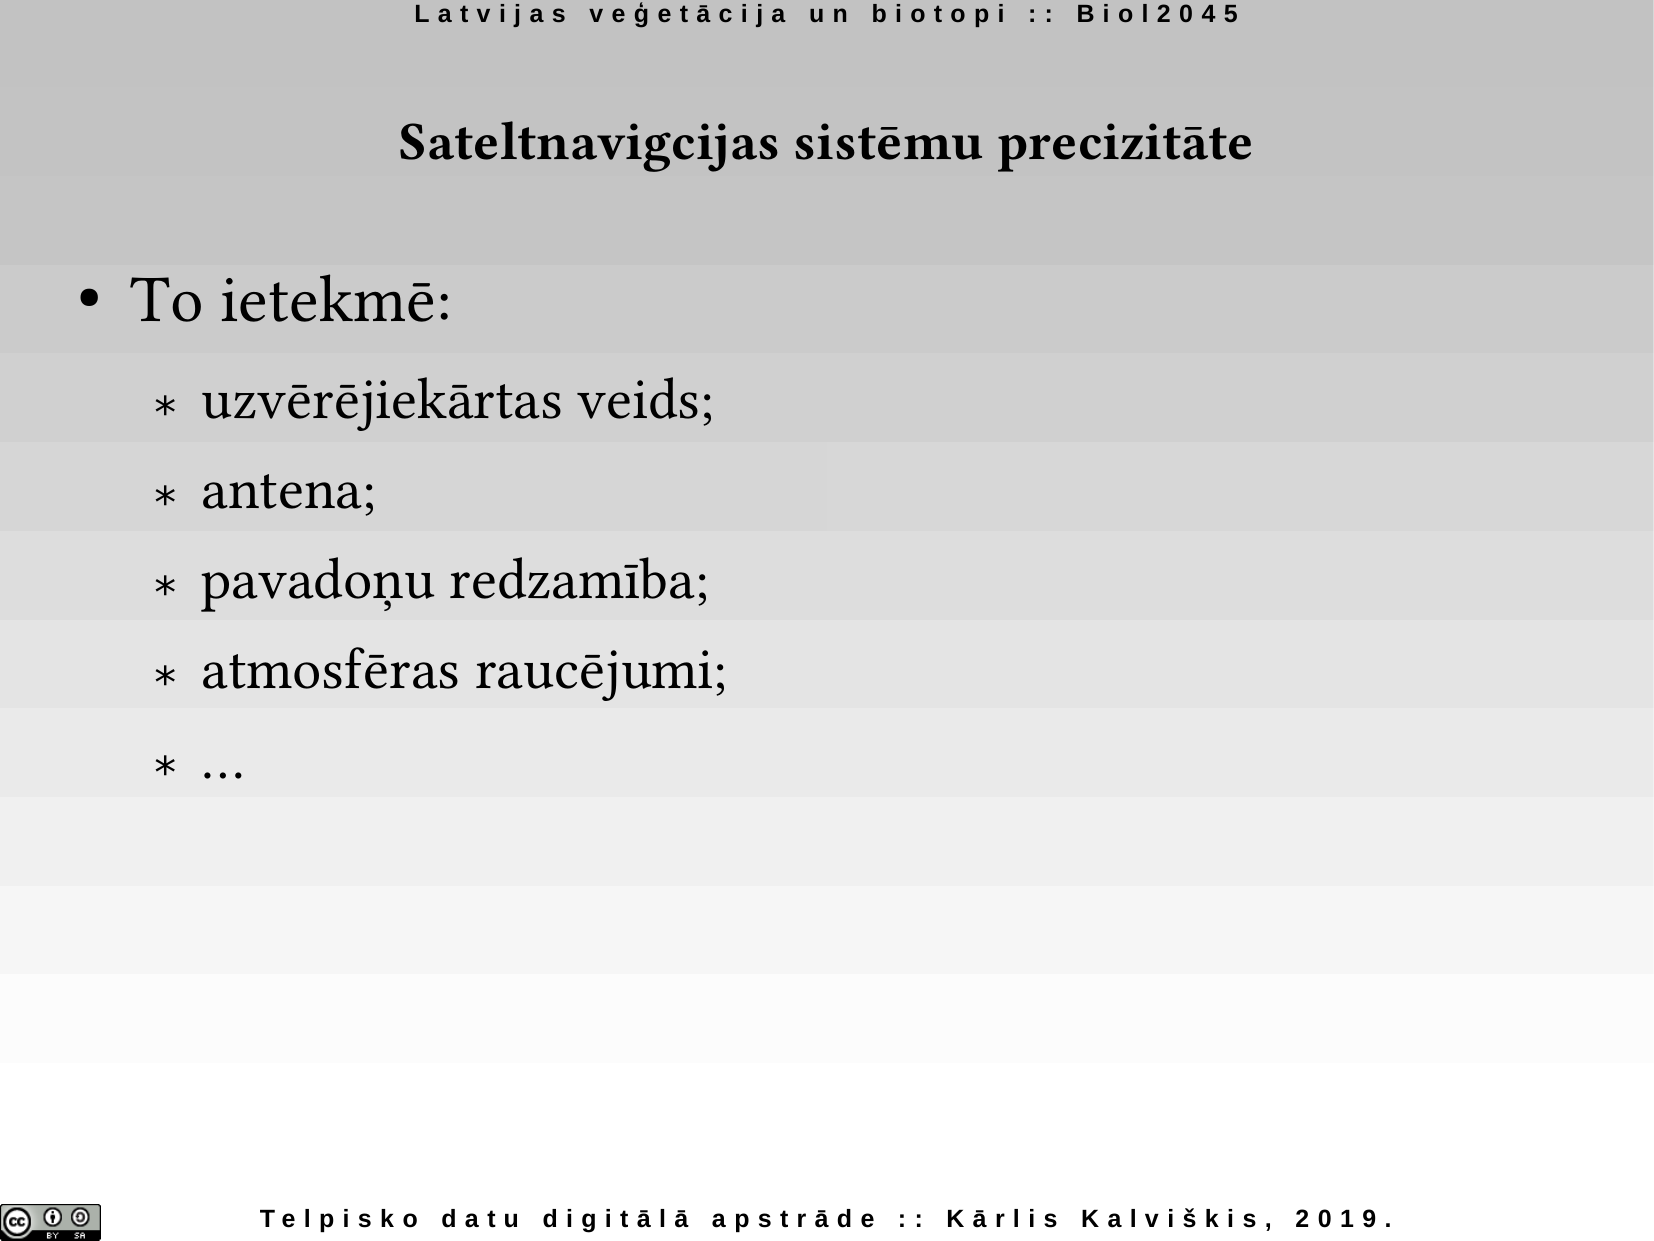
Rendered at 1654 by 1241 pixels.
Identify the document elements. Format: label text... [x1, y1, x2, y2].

picture [0, 0, 1654, 1241]
list To ietekmē: uzvērējiekārtas veids; antena; pavadoņu redzamība; atmosfēras raucējumi; … [59, 261, 1596, 1163]
title Sateltnavigcijas sistēmu precizitāte [59, 37, 1596, 246]
